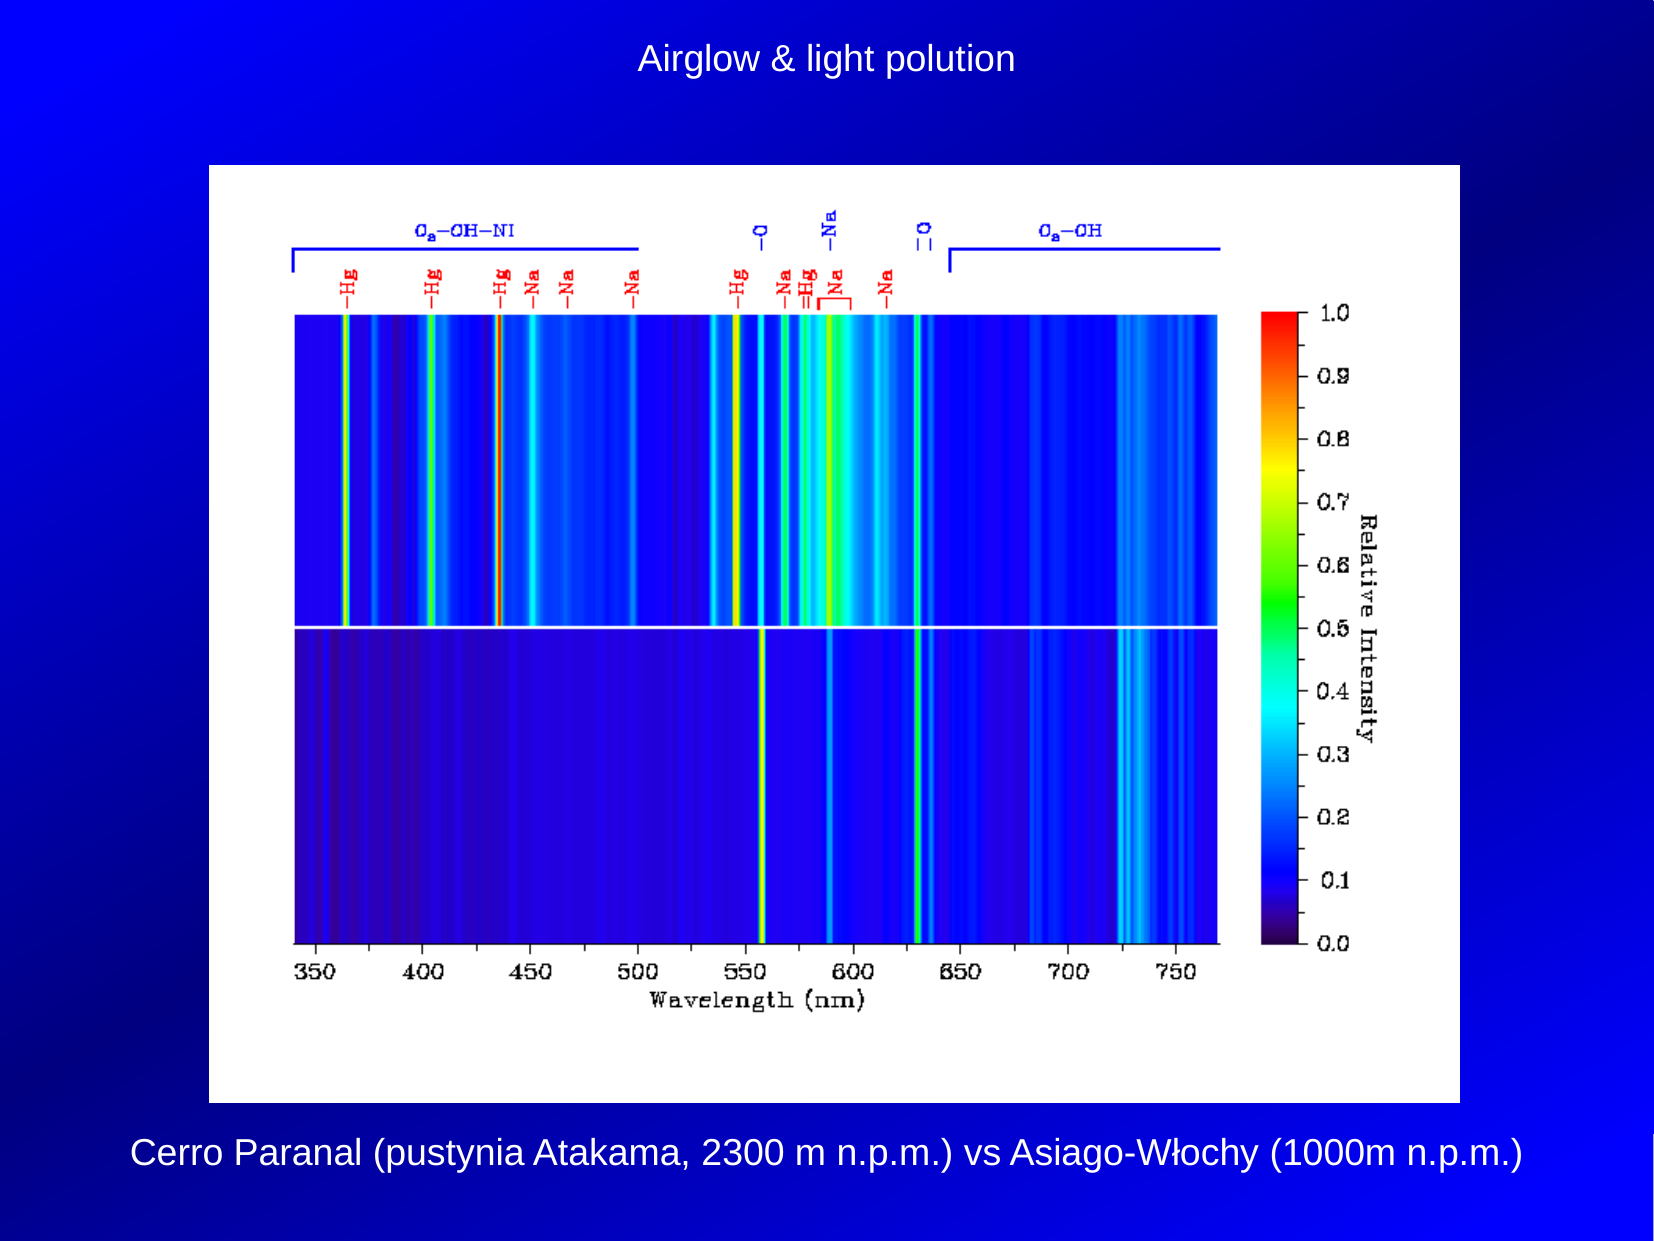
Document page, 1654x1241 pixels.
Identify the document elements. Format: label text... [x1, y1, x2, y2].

text_box Airglow & light polution [622, 29, 1031, 87]
text_box Cerro Paranal (pustynia Atakama, 2300 m n.p.m.) vs Asiago-Włochy (1000m n.p.m.) [115, 1124, 1540, 1182]
picture [209, 165, 1460, 1103]
